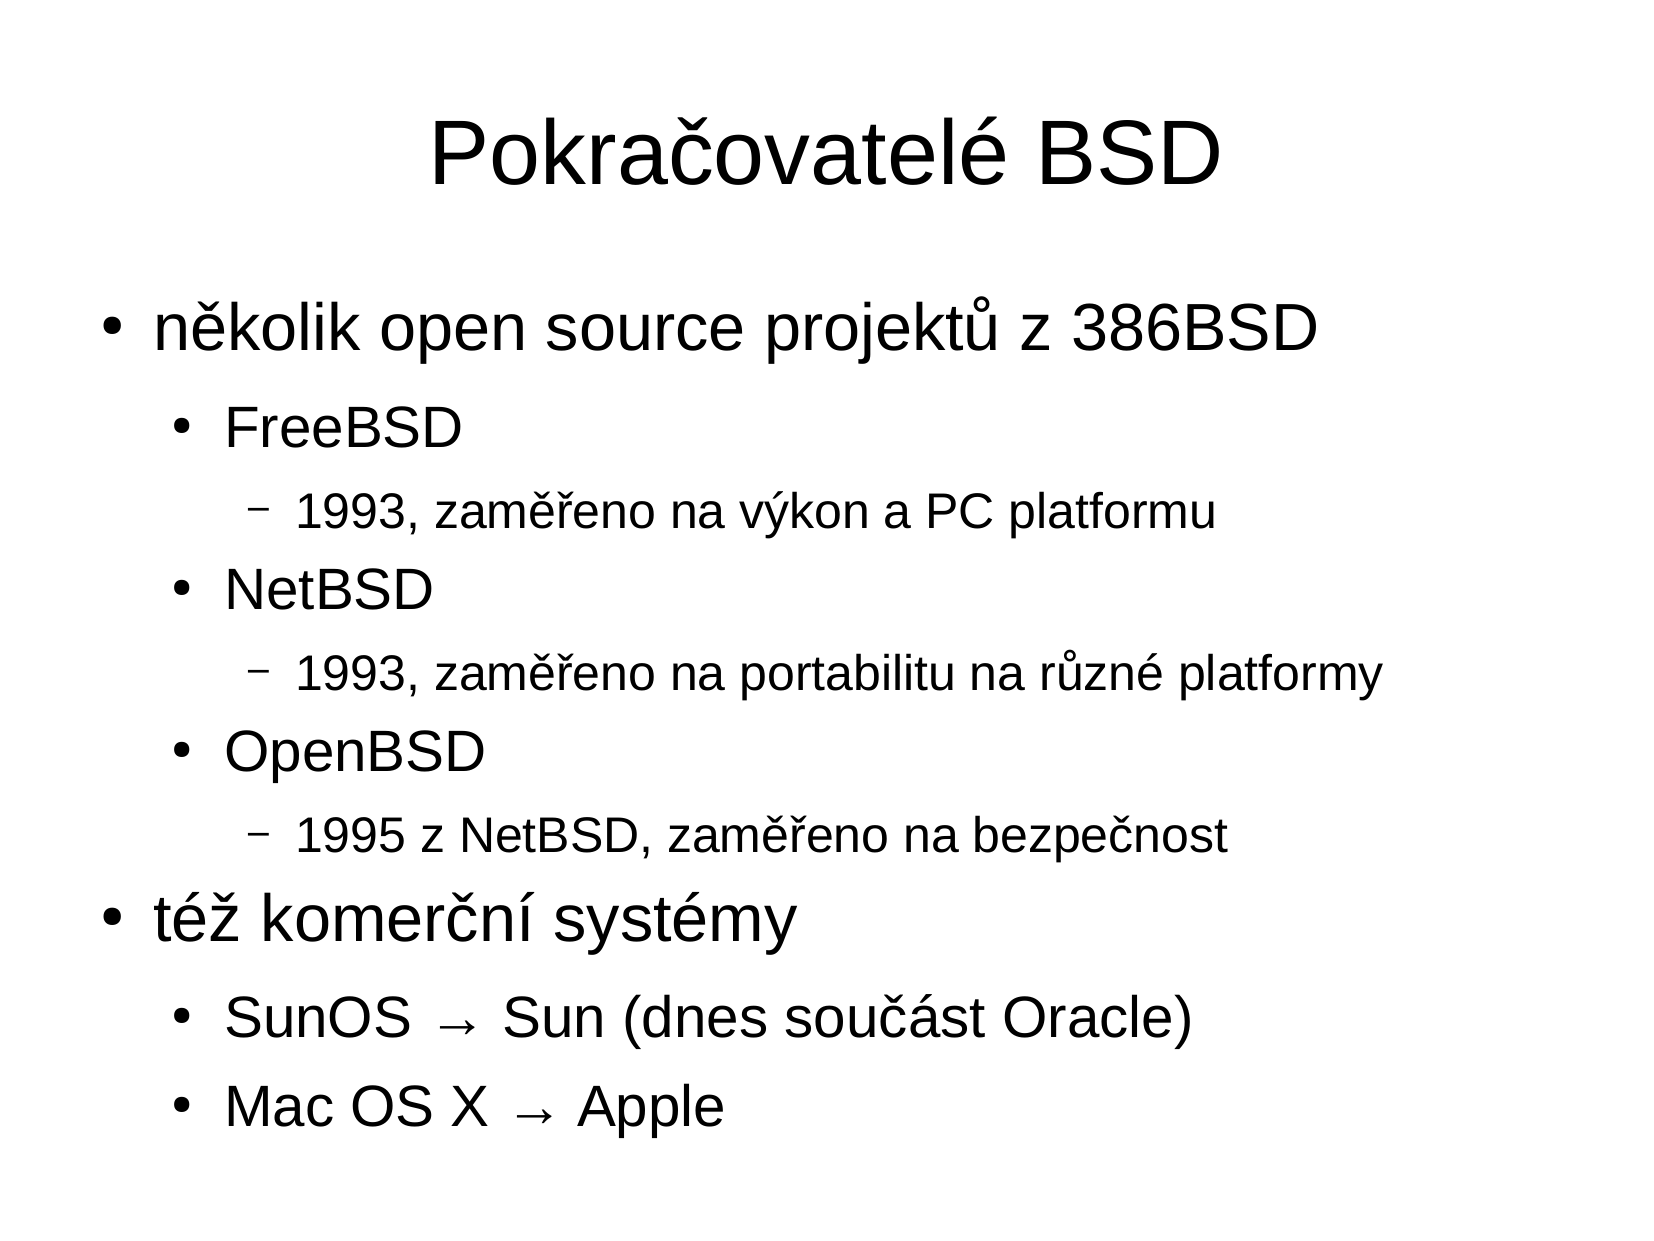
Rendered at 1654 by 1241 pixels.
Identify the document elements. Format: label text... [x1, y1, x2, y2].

title Pokračovatelé BSD [82, 56, 1571, 250]
list několik open source projektů z 386BSD FreeBSD 1993, zaměřeno na výkon a PC platformu NetBSD 1993, zaměřeno na portabilitu na různé platformy OpenBSD 1995 z NetBSD, zaměřeno na bezpečnost též komerční systémy SunOS → Sun (dnes součást Oracle) Mac OS X → Apple [82, 290, 1571, 1139]
